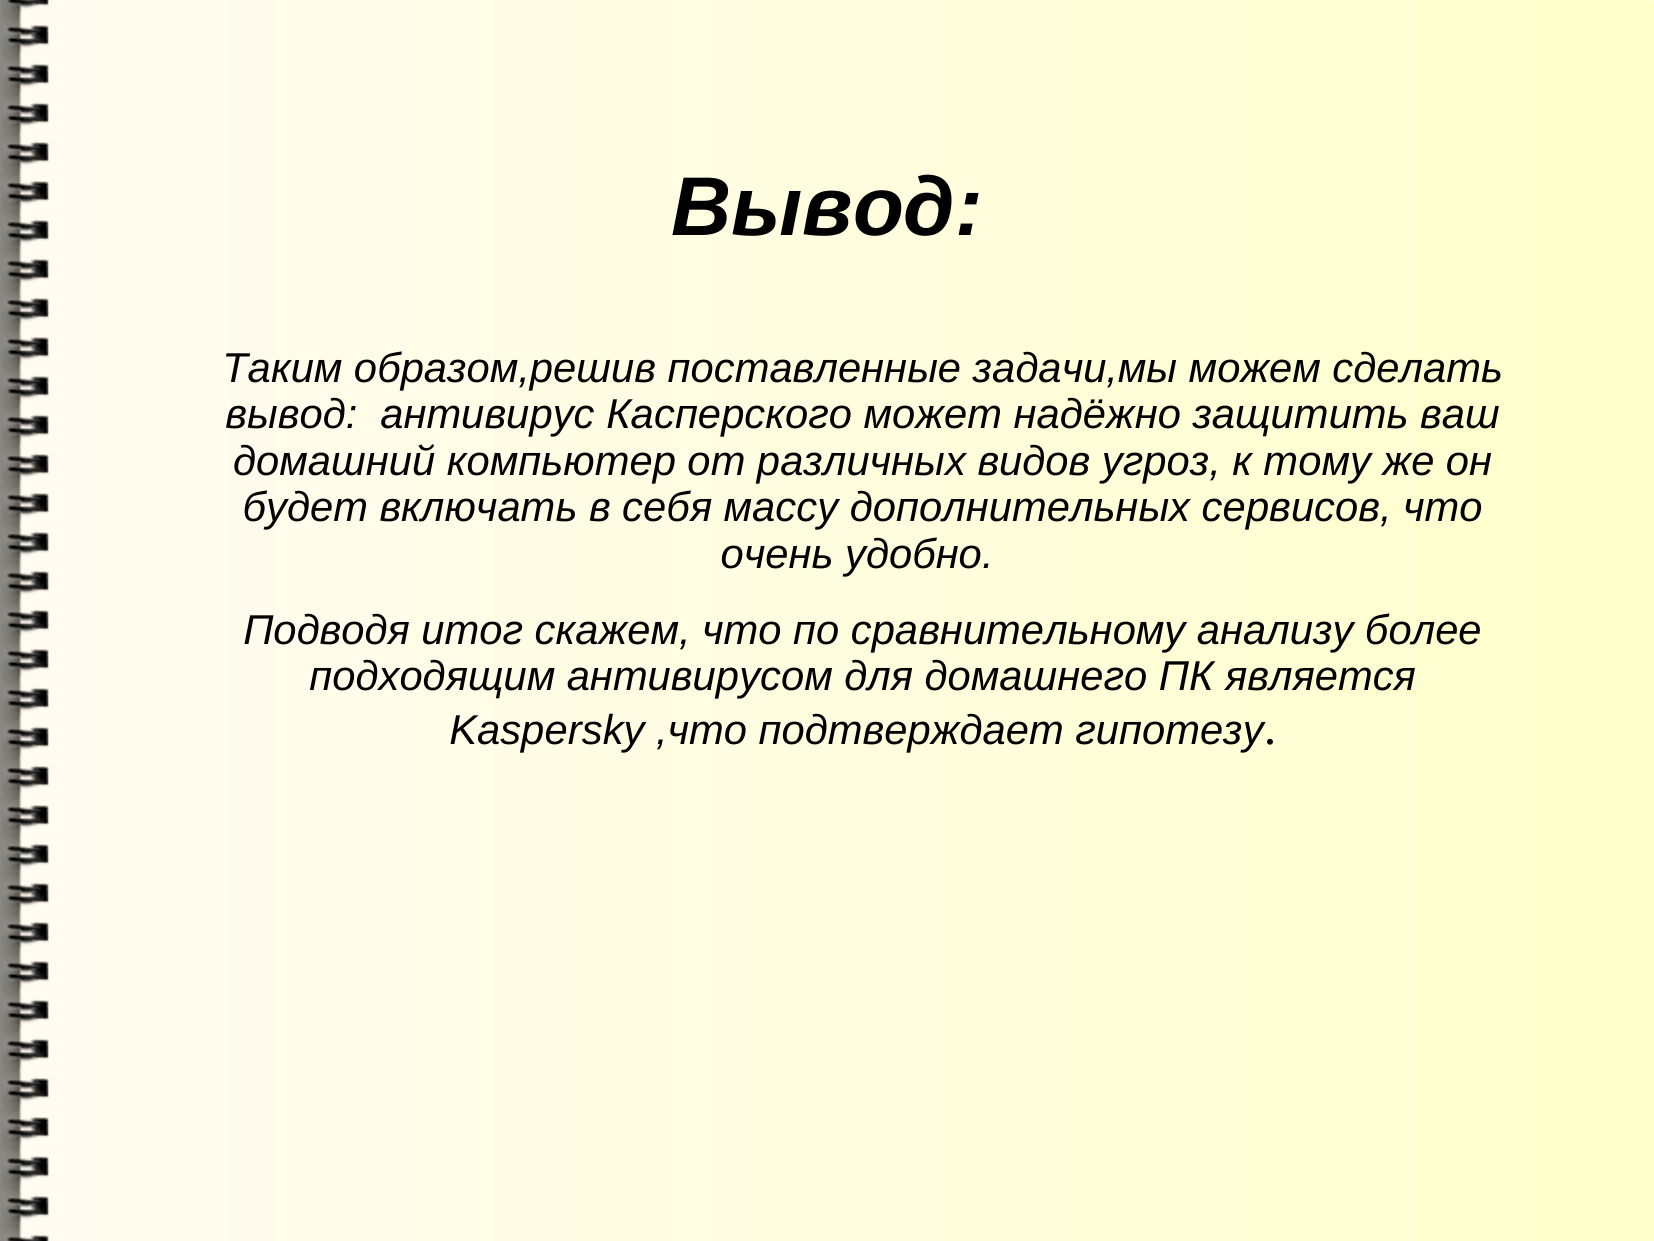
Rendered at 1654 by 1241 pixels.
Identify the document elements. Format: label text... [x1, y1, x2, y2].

list Таким образом,решив поставленные задачи,мы можем сделать вывод: антивирус Касперского может надёжно защитить ваш домашний компьютер от различных видов угроз, к тому же он будет включать в себя массу дополнительных сервисов, что очень удобно. Подводя итог скажем, что по сравнительному анализу более подходящим антивирусом для домашнего ПК является Kaspersky ,что подтверждает гипотезу. [121, 344, 1534, 1127]
title Вывод: [121, 102, 1534, 310]
picture [0, 0, 1654, 1241]
